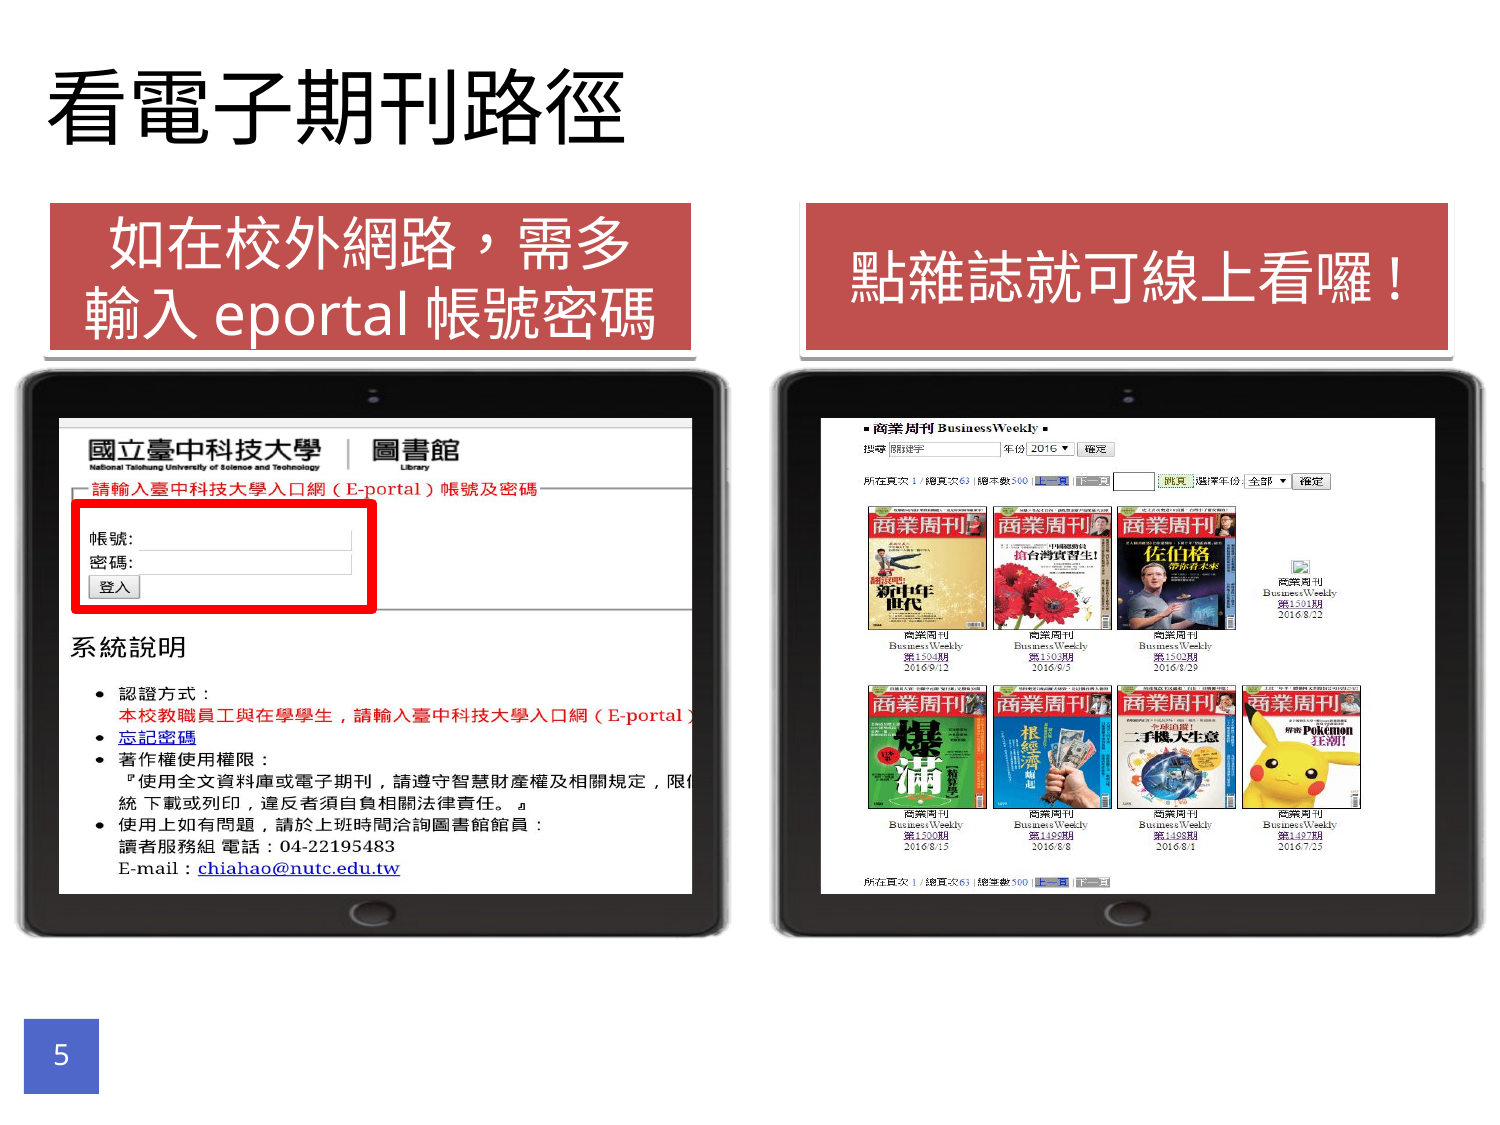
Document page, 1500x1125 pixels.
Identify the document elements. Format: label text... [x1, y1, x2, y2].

text_box 5 [23, 1018, 99, 1094]
picture [0, 359, 739, 947]
picture [749, 359, 1494, 947]
text_box 點雜誌就可線上看囉! [803, 199, 1451, 354]
text_box 如在校外網路，需多 輸入eportal帳號密碼 [46, 199, 695, 354]
text_box 看電子期刊路徑 [30, 0, 643, 163]
